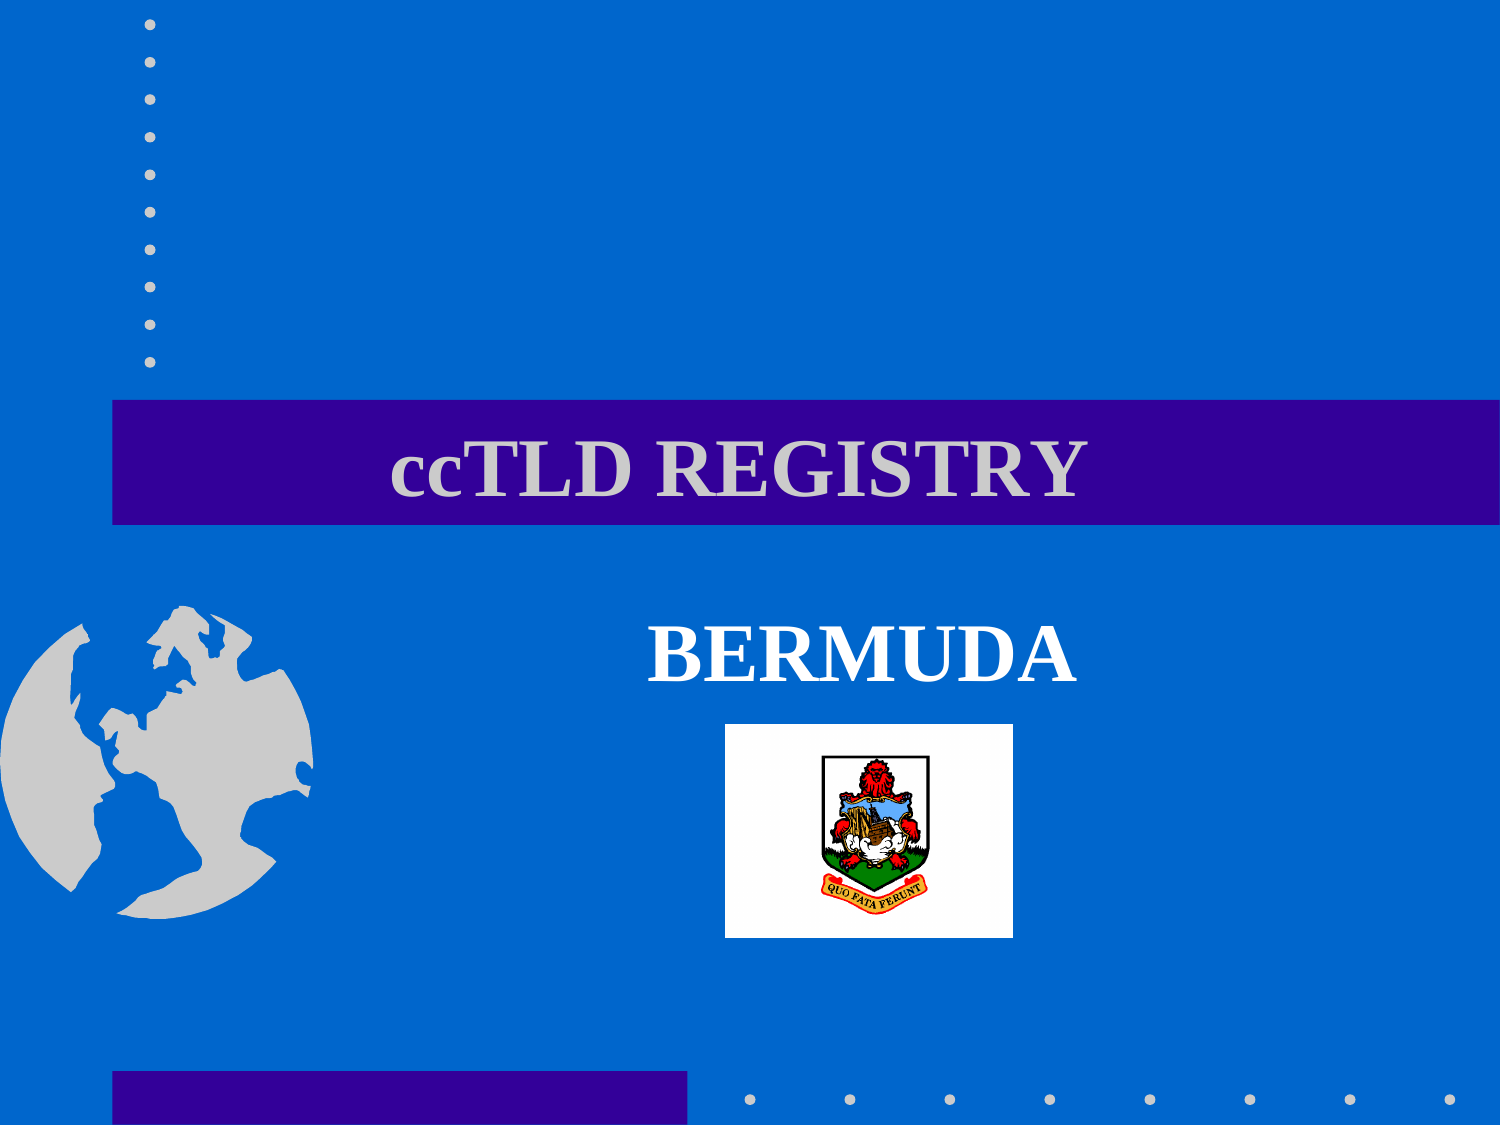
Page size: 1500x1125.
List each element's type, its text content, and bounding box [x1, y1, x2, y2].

subtitle BERMUDA [337, 600, 1388, 888]
chart [725, 725, 1013, 938]
title ccTLD REGISTRY [112, 311, 1388, 627]
